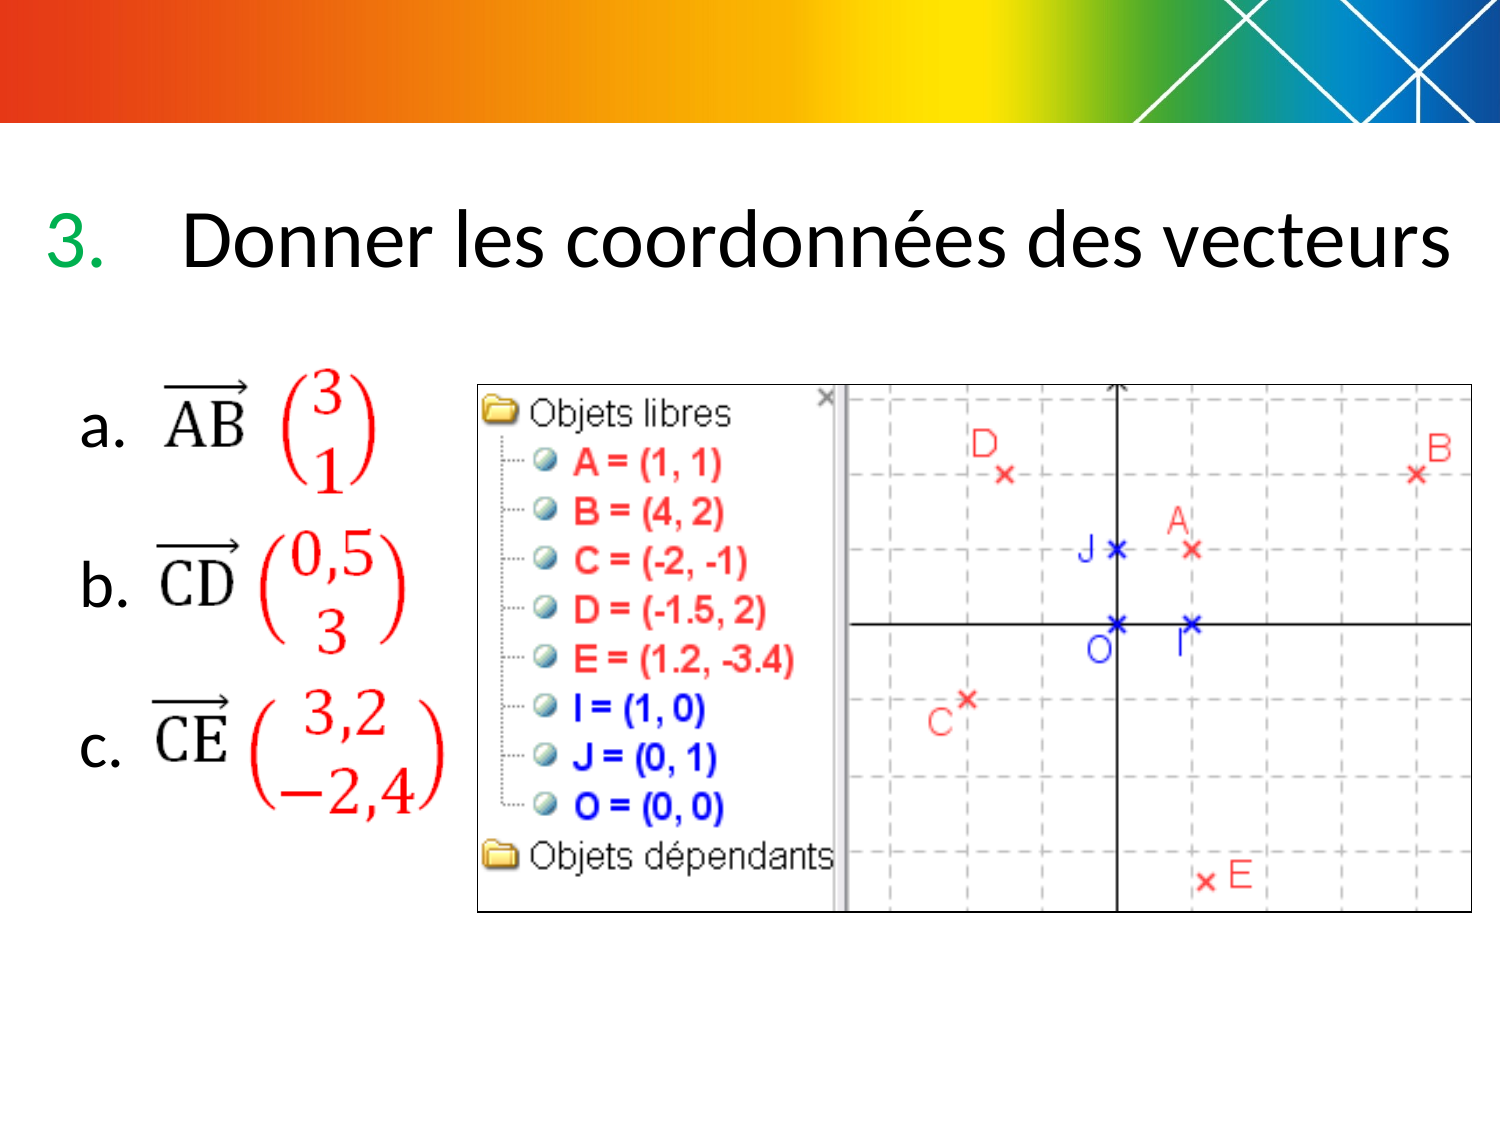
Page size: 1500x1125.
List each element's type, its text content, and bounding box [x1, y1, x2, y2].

picture [277, 361, 384, 500]
picture [135, 680, 451, 831]
picture [478, 385, 1471, 912]
text_box Donner les coordonnées des vecteurs [29, 163, 1500, 305]
picture [1340, 0, 1500, 123]
picture [0, 0, 1359, 123]
text_box a. b. c. [64, 373, 479, 789]
picture [147, 373, 275, 469]
picture [138, 515, 417, 667]
